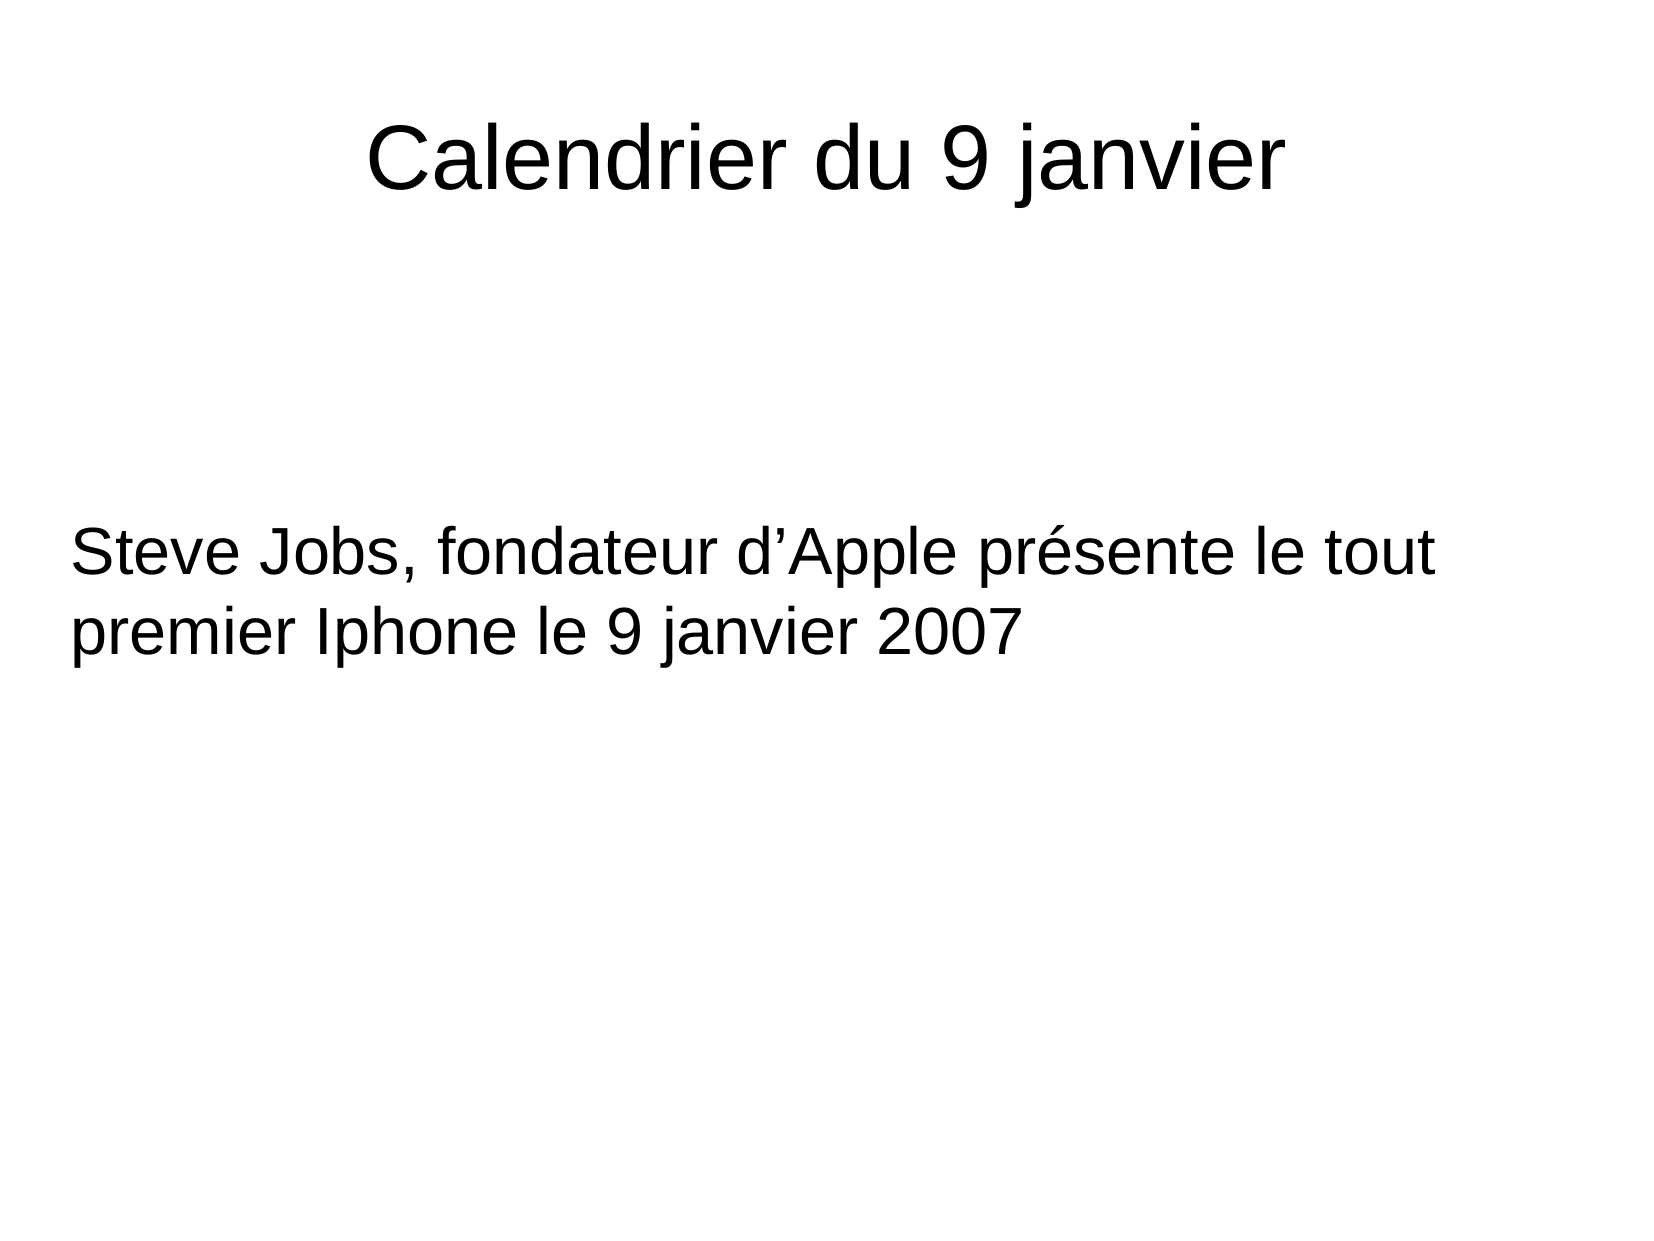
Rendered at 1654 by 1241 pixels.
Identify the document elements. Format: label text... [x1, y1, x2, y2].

title Calendrier du 9 janvier [82, 49, 1571, 257]
list Steve Jobs, fondateur d’Apple présente le tout premier Iphone le 9 janvier 2007 [70, 507, 1560, 967]
